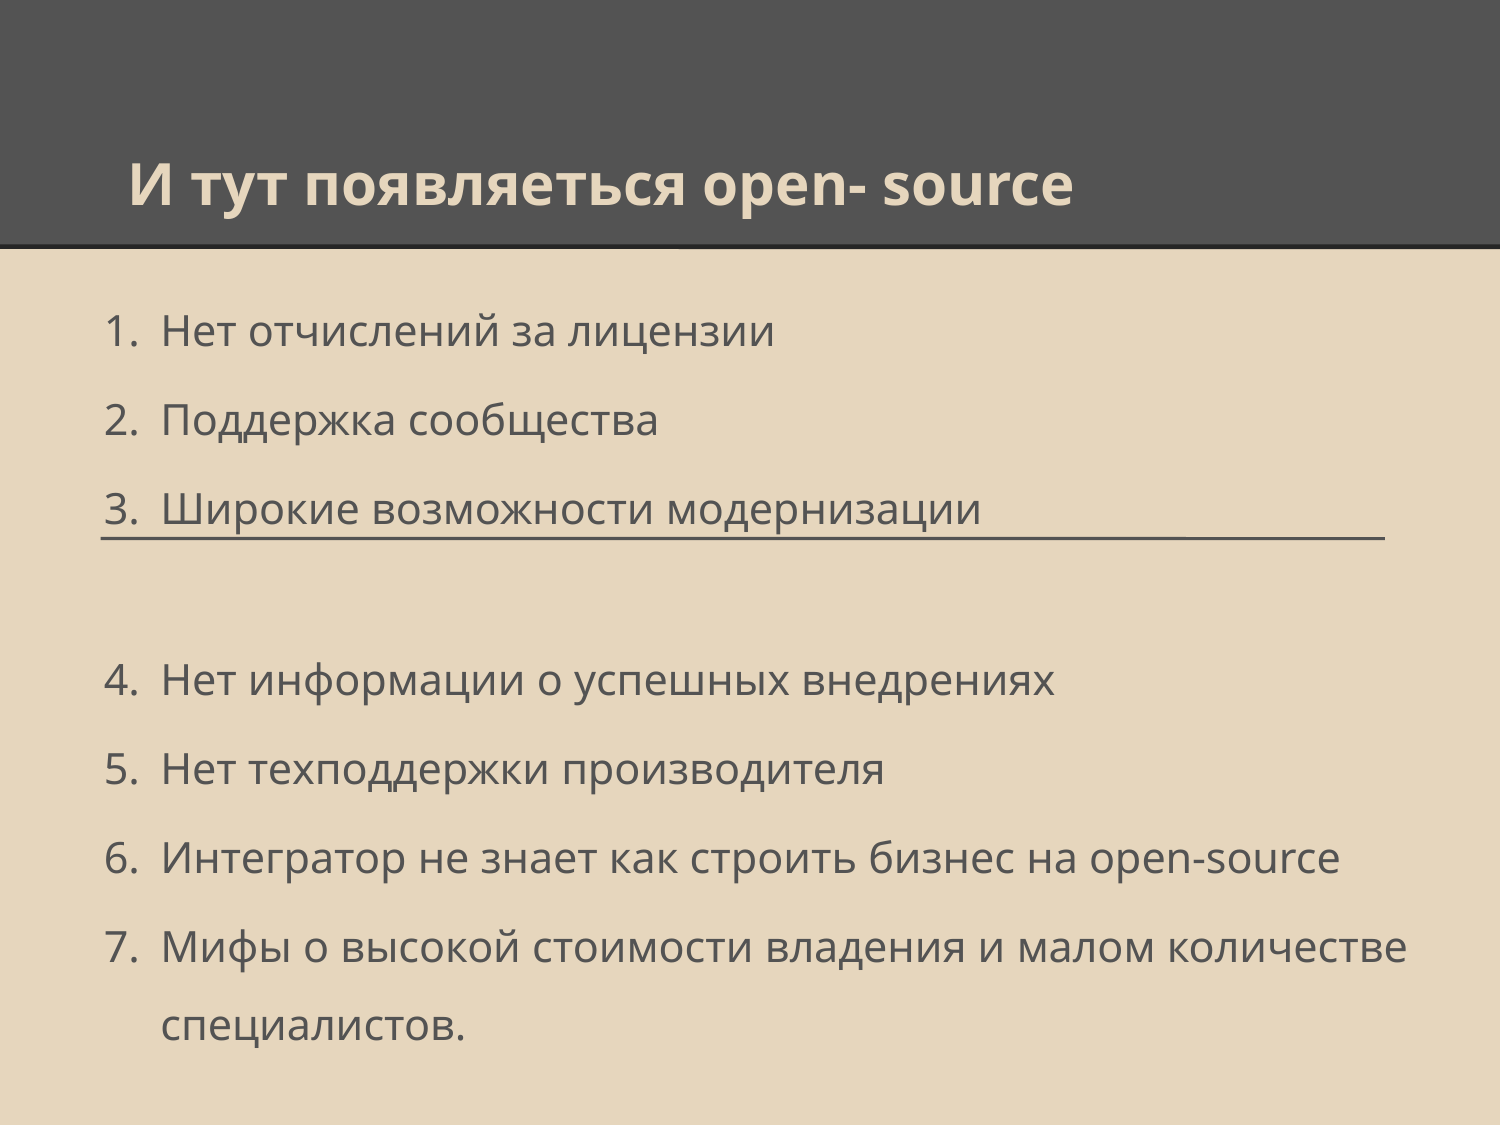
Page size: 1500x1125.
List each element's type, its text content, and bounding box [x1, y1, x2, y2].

list Нет отчислений за лицензии Поддержка сообщества Широкие возможности модернизации Нет информации о успешных внедрениях Нет техподдержки производителя Интегратор не знает как строить бизнес на open-source Мифы о высокой стоимости владения и малом количестве специалистов. [75, 262, 1425, 1078]
title И тут появляеться open- source [75, 45, 1425, 233]
